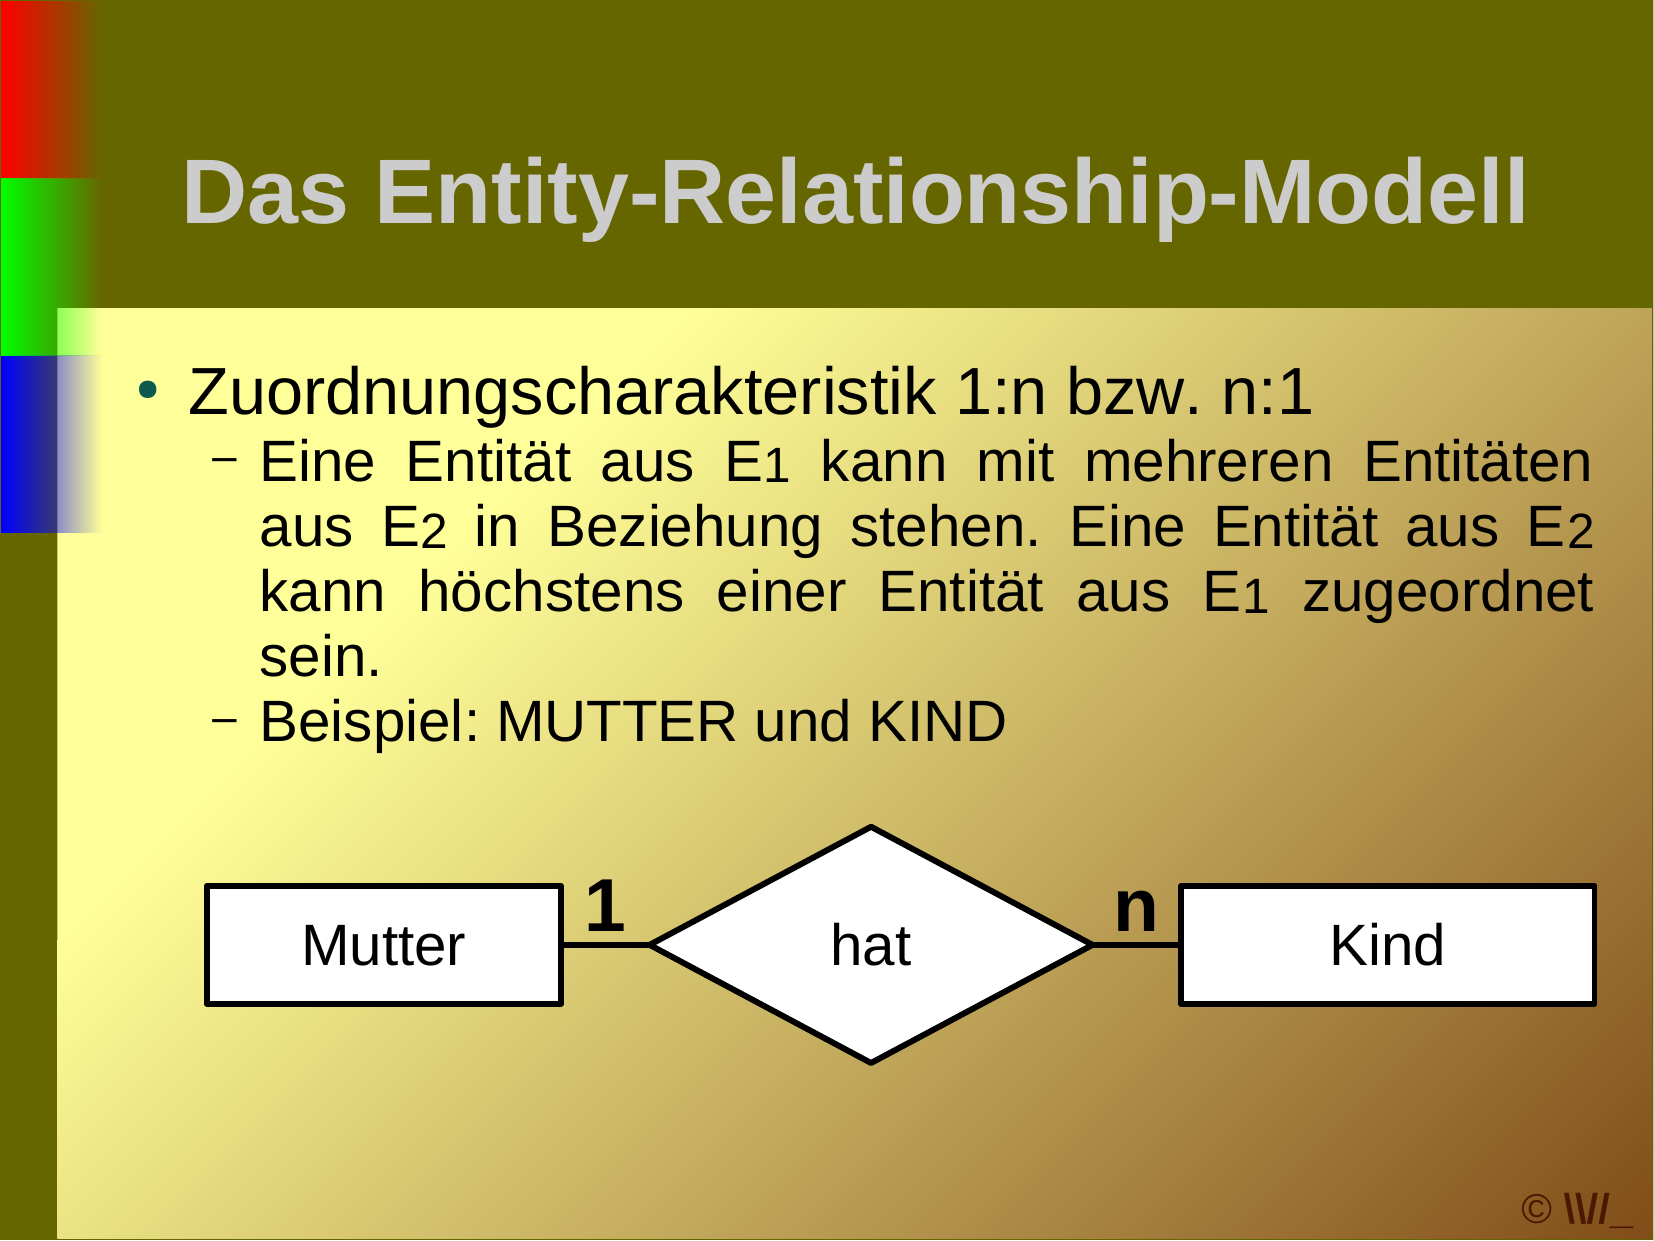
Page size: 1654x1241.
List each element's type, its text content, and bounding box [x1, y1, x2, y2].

text_box n [1092, 856, 1182, 956]
text_box hat [650, 826, 1092, 1063]
text_box 1 [561, 856, 650, 956]
text_box Mutter [206, 885, 562, 1004]
title Das Entity-Relationship-Modell [118, 88, 1595, 296]
list Zuordnungscharakteristik 1:n bzw. n:1 Eine Entität aus E1 kann mit mehreren Entitäten aus E2 in Beziehung stehen. Eine Entität aus E2 kann höchstens einer Entität aus E1 zugeordnet sein. Beispiel: MUTTER und KIND [118, 354, 1595, 1182]
text_box Kind [1181, 885, 1595, 1004]
